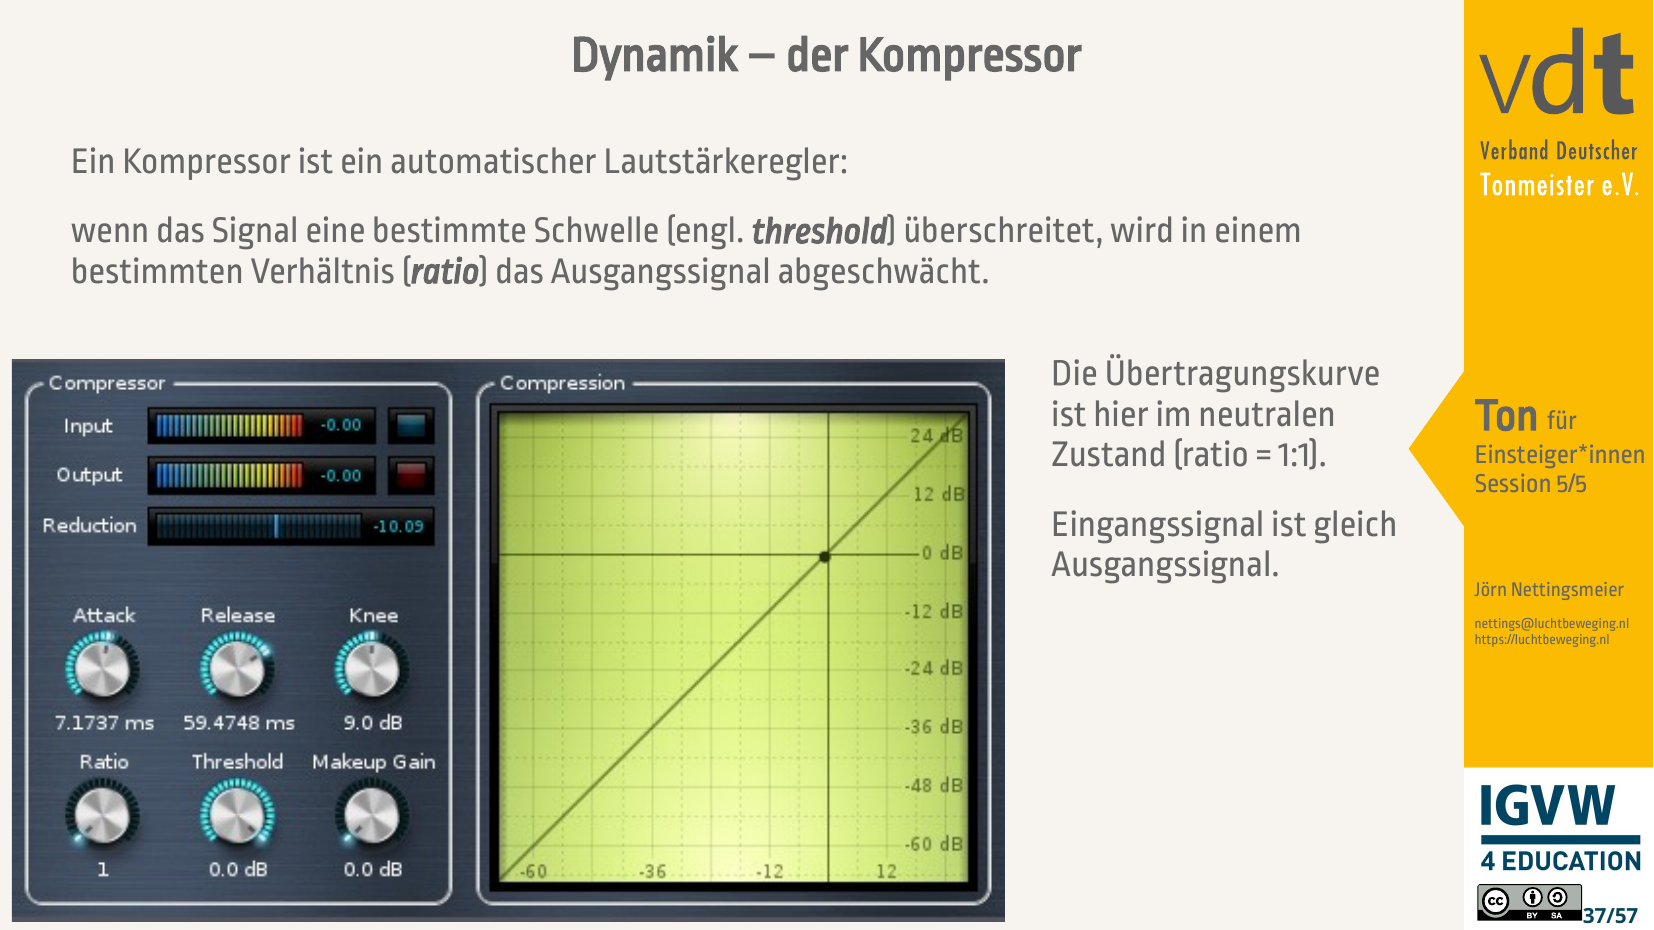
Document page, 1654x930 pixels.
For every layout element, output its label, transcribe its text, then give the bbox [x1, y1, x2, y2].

picture [1477, 780, 1646, 882]
picture [11, 359, 980, 922]
title Dynamik – der Kompressor [82, 4, 1571, 107]
list Die Übertragungskurve ist hier im neutralen Zustand (ratio = 1:1). Eingangssignal ist gleich Ausgangssignal. [980, 354, 1418, 930]
list Ein Kompressor ist ein automatischer Lautstärkeregler: wenn das Signal eine bestimmte Schwelle (engl. threshold) überschreitet, wird in einem bestimmten Verhältnis (ratio) das Ausgangssignal abgeschwächt. [0, 141, 1453, 343]
